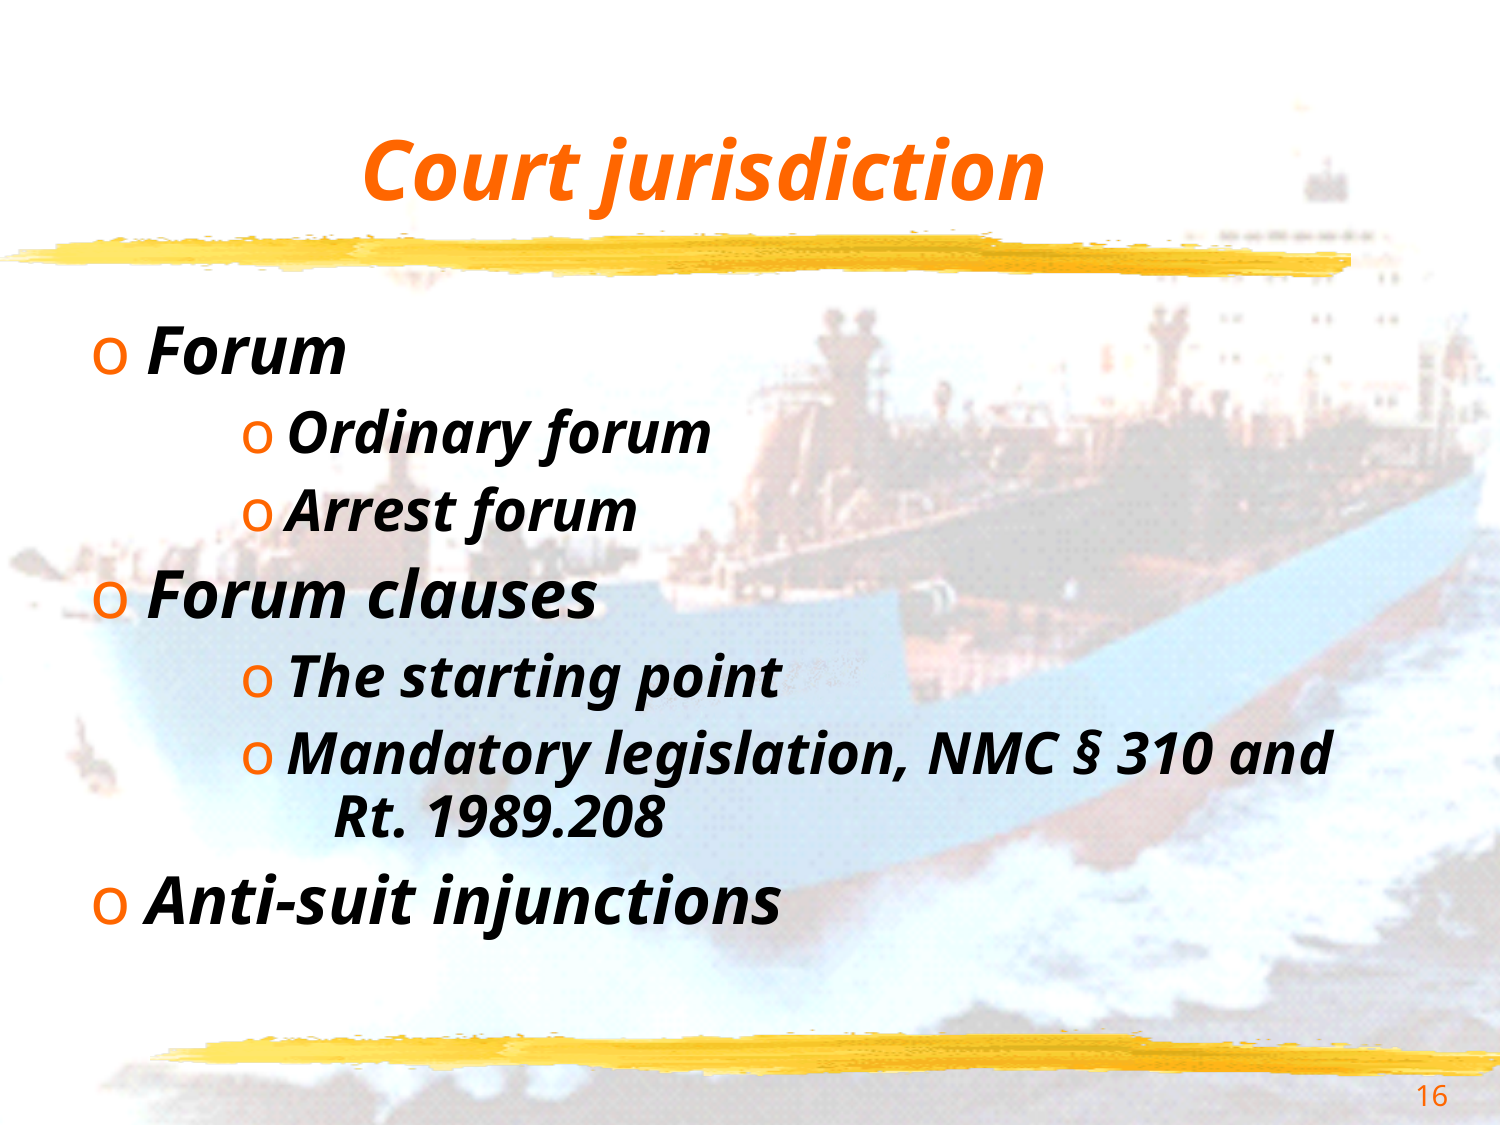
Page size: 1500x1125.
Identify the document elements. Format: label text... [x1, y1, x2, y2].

text_box [1400, 1050, 1500, 1125]
title Court jurisdiction [66, 37, 1342, 225]
list Forum Ordinary forum Arrest forum Forum clauses The starting point Mandatory legislation, NMC § 310 and Rt. 1989.208 Anti-suit injunctions [75, 309, 1417, 1001]
